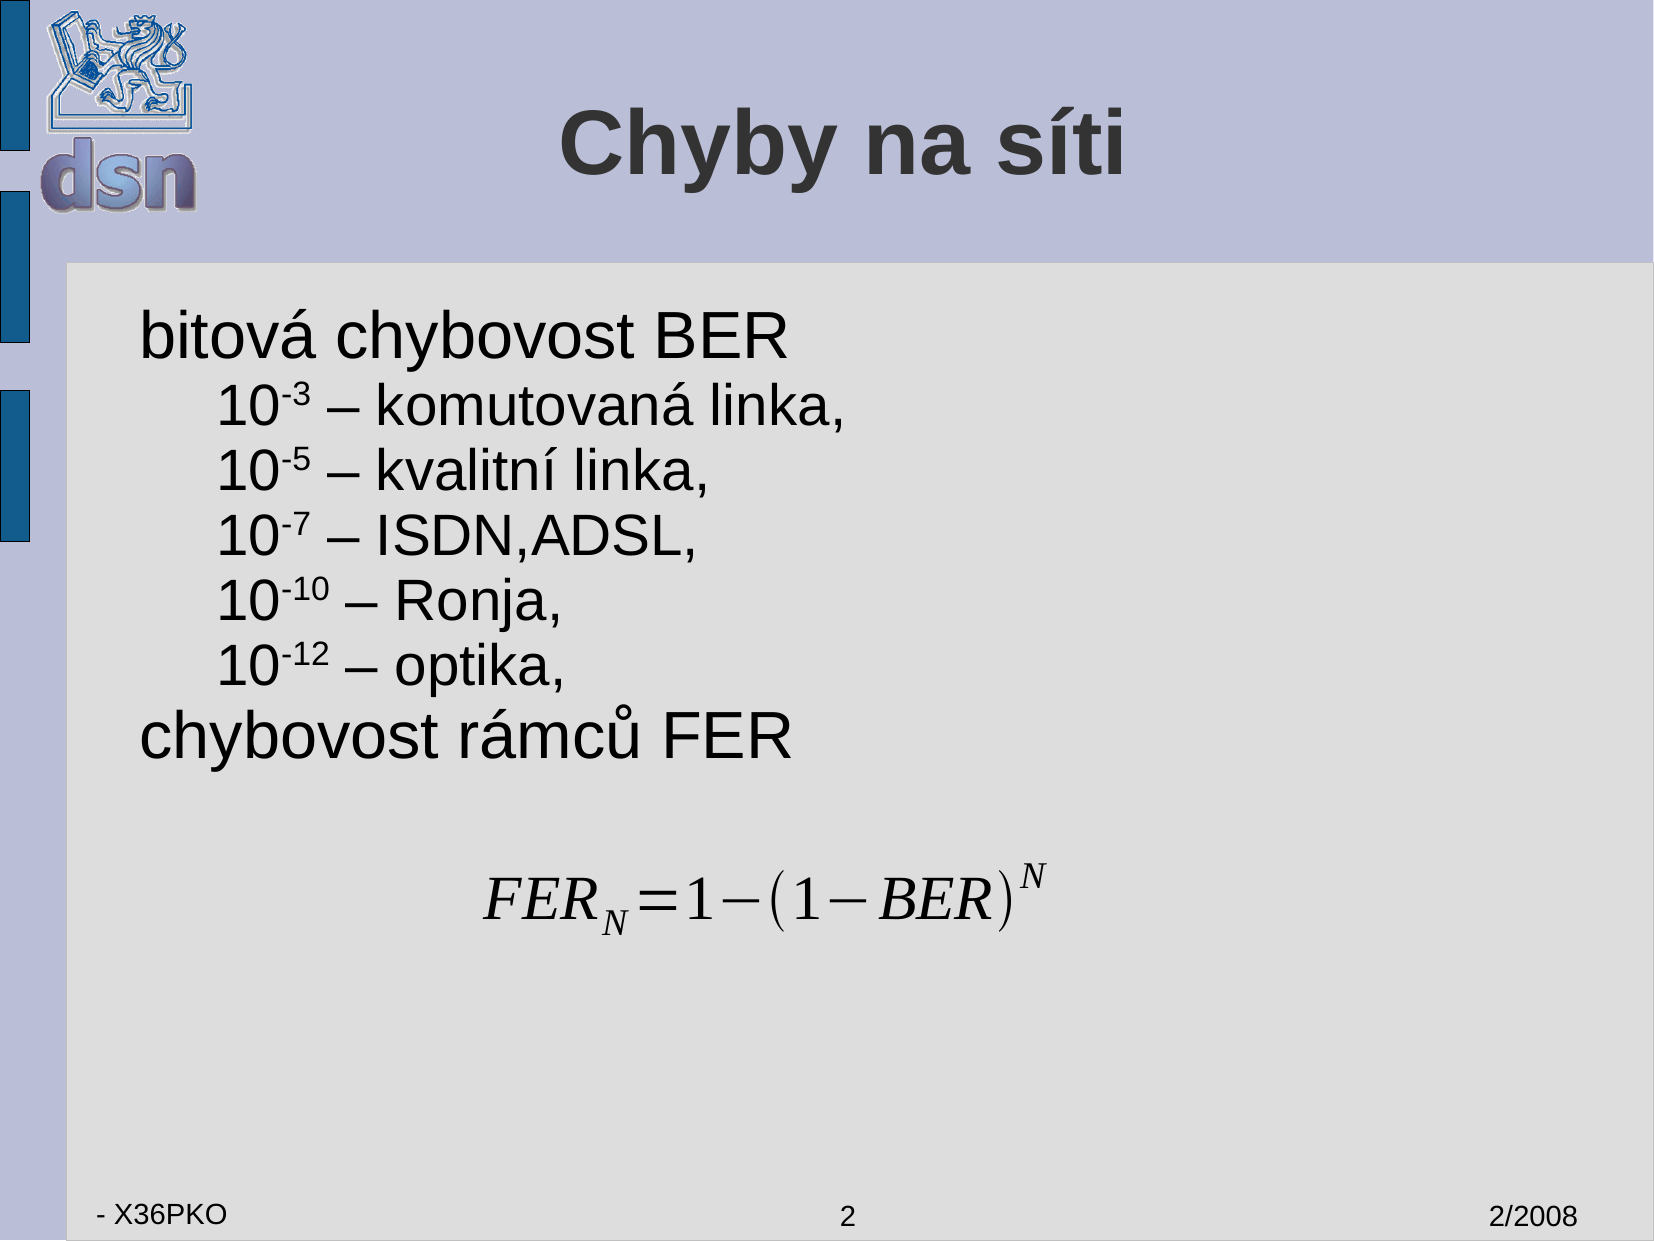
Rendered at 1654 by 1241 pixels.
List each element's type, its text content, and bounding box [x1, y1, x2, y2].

title Chyby na síti [210, 39, 1478, 247]
list bitová chybovost BER 10-3 – komutovaná linka, 10-5 – kvalitní linka, 10-7 – ISDN,ADSL, 10-10 – Ronja, 10-12 – optika, chybovost rámců FER [121, 297, 1534, 1111]
chart [464, 852, 1059, 943]
picture [10, 10, 223, 230]
